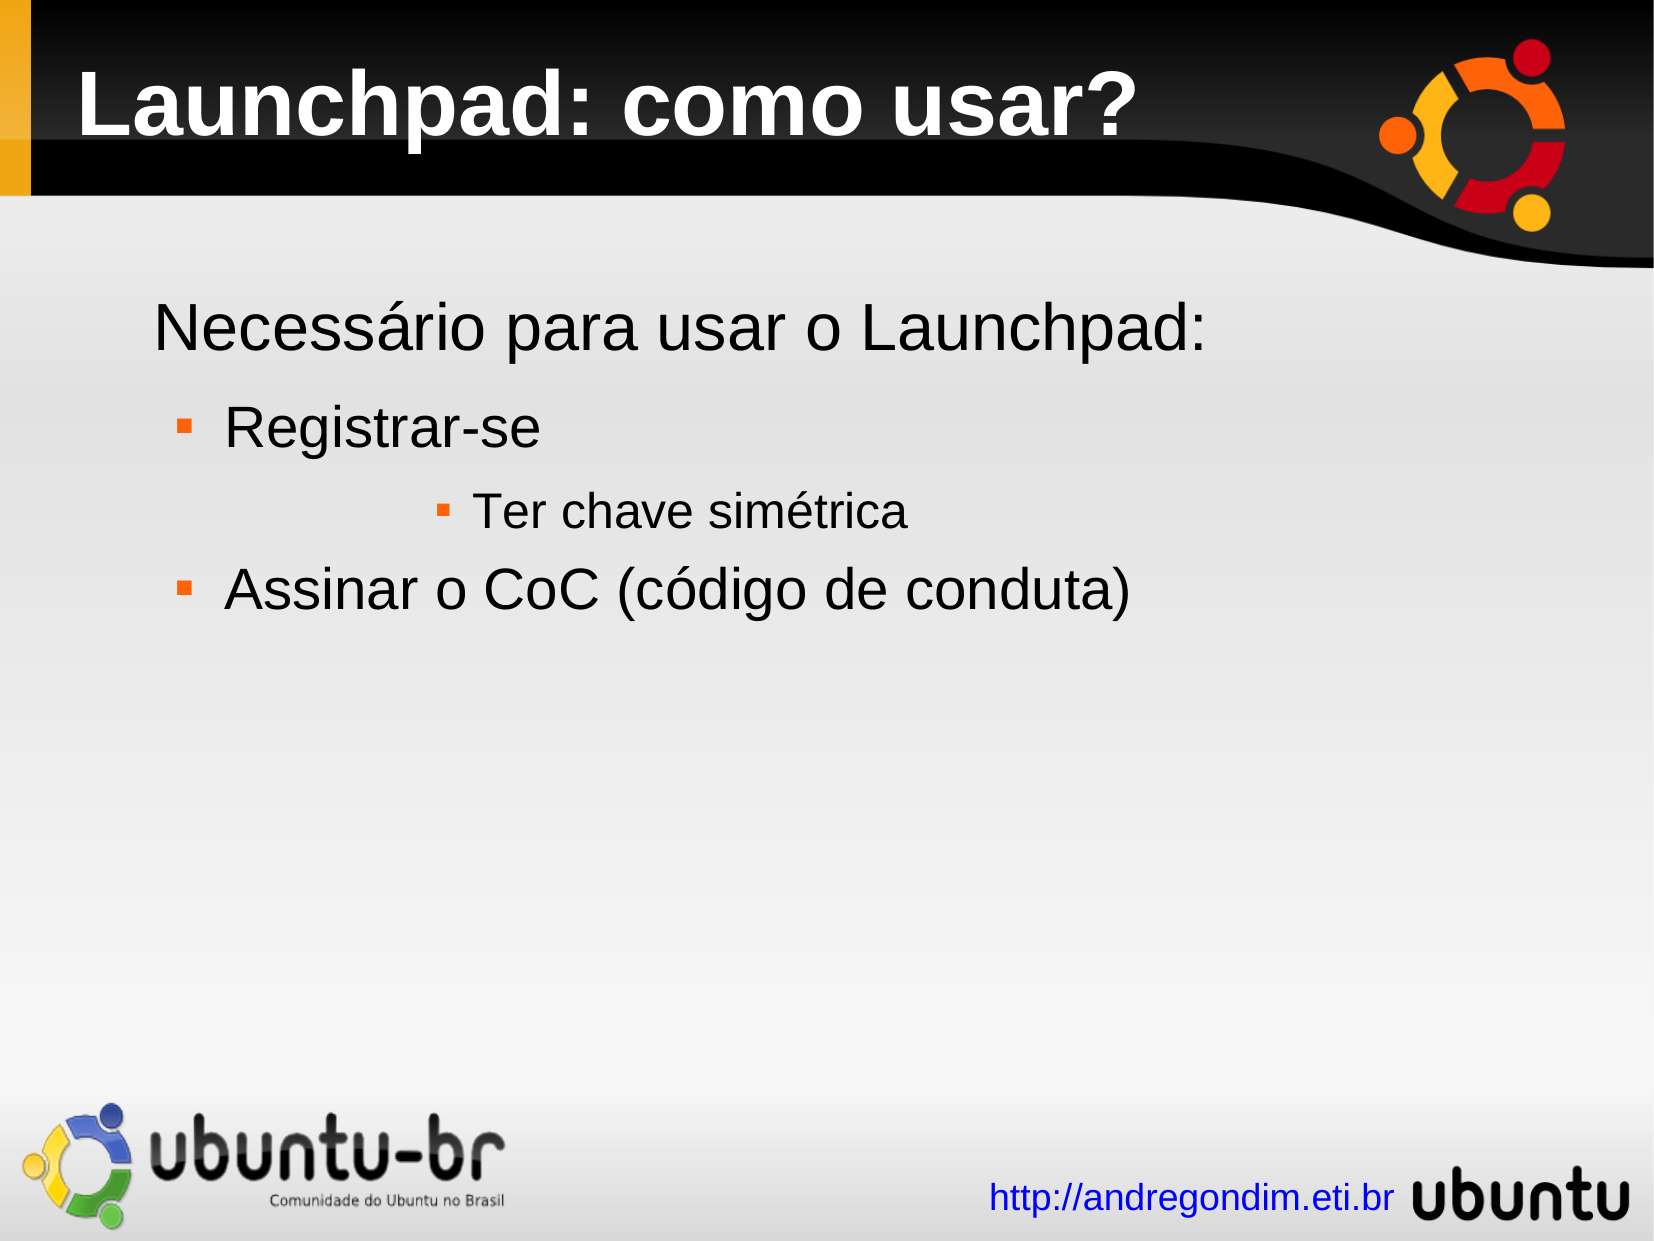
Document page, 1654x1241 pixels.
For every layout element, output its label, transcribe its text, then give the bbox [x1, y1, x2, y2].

picture [0, 0, 1654, 1241]
title Launchpad: como usar? [76, 7, 1565, 200]
list Necessário para usar o Launchpad: Registrar-se Ter chave simétrica Assinar o CoC (código de conduta) [82, 290, 1571, 739]
